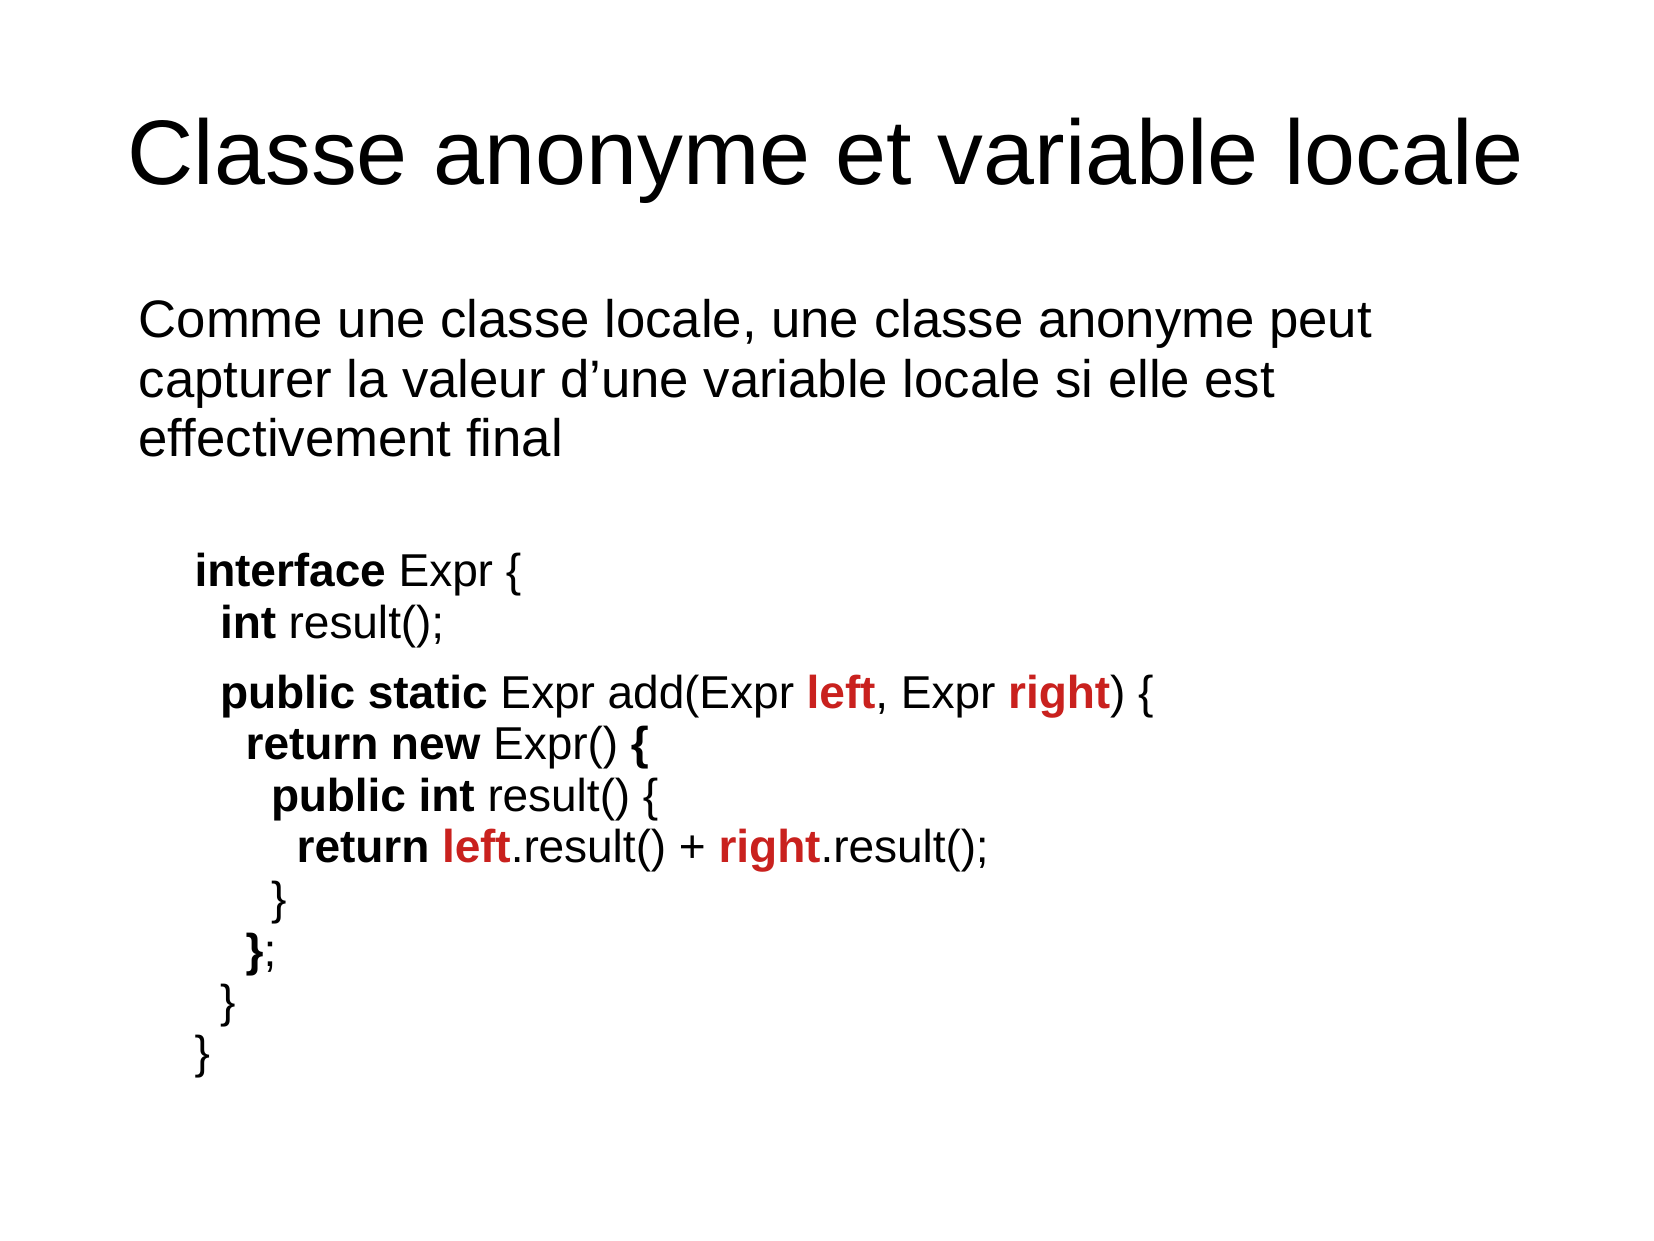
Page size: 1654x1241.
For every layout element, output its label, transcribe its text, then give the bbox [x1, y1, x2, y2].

title Classe anonyme et variable locale [82, 49, 1571, 257]
list Comme une classe locale, une classe anonyme peut capturer la valeur d’une variable locale si elle est effectivement final interface Expr { int result(); public static Expr add(Expr left, Expr right) { return new Expr() { public int result() { return left.result() + right.result(); } }; } } [82, 290, 1571, 1081]
